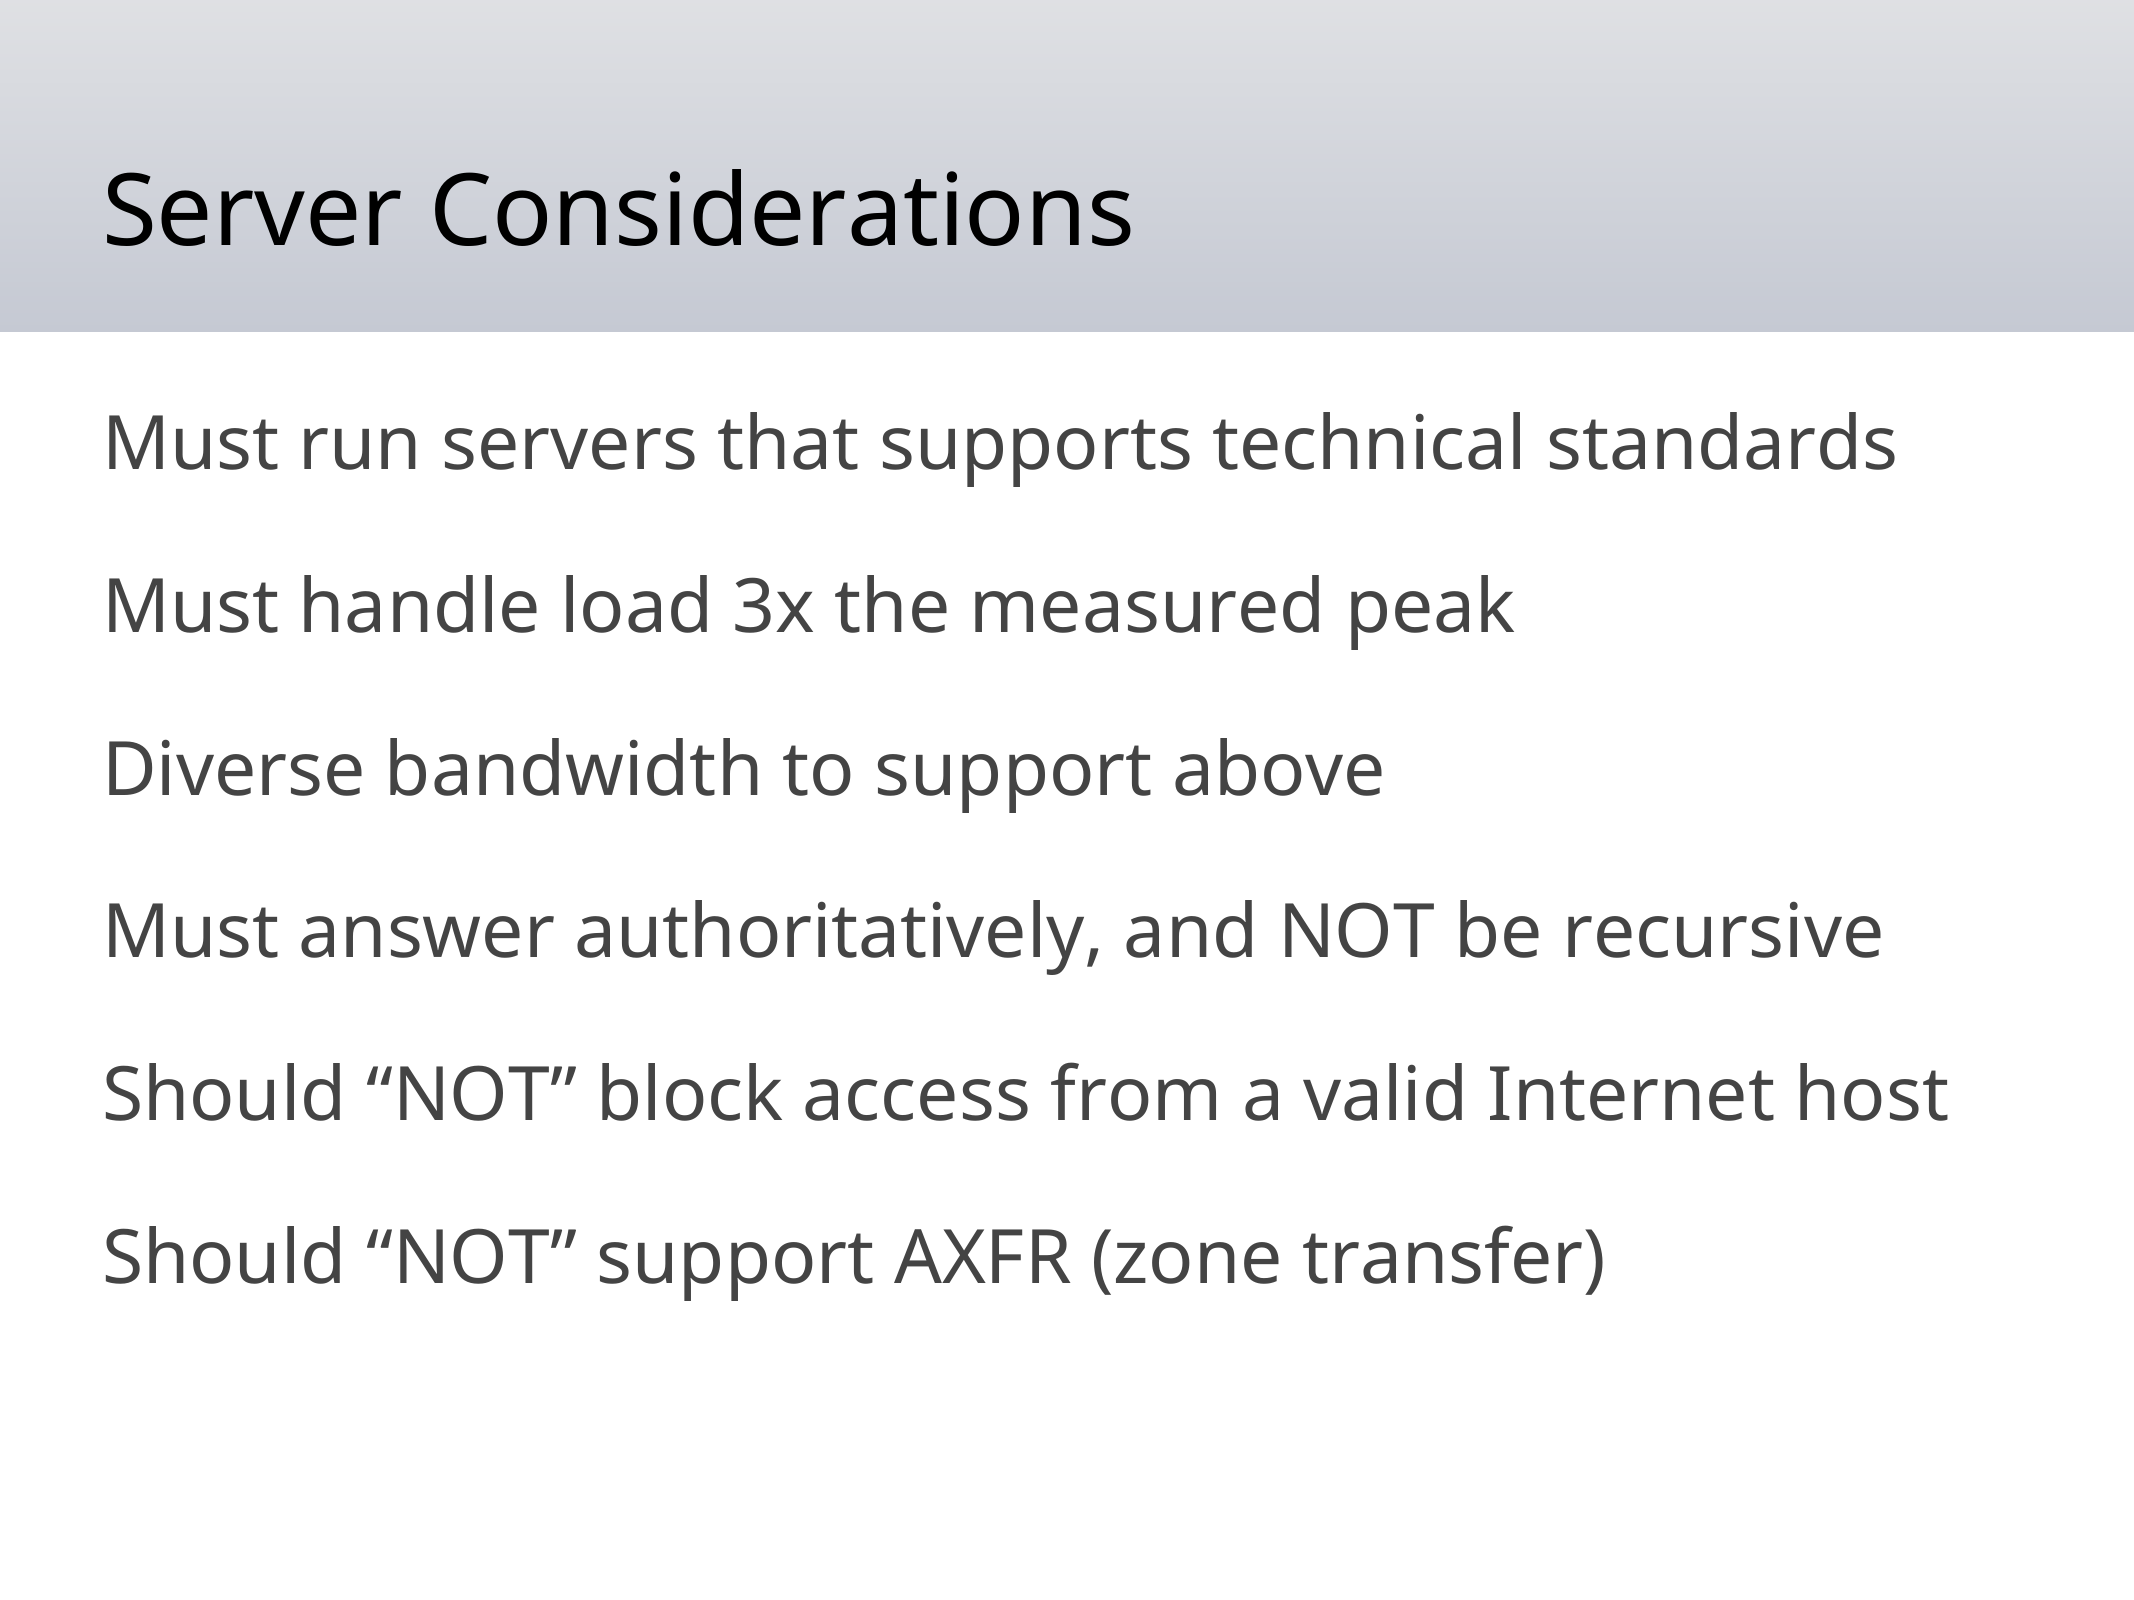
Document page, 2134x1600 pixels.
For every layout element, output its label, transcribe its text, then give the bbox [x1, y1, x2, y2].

text_box [0, 0, 2134, 332]
title Server Considerations [93, 54, 2040, 284]
list Must run servers that supports technical standards Must handle load 3x the measured peak Diverse bandwidth to support above Must answer authoritatively, and NOT be recursive Should “NOT” block access from a valid Internet host Should “NOT” support AXFR (zone transfer) [93, 381, 2040, 1511]
